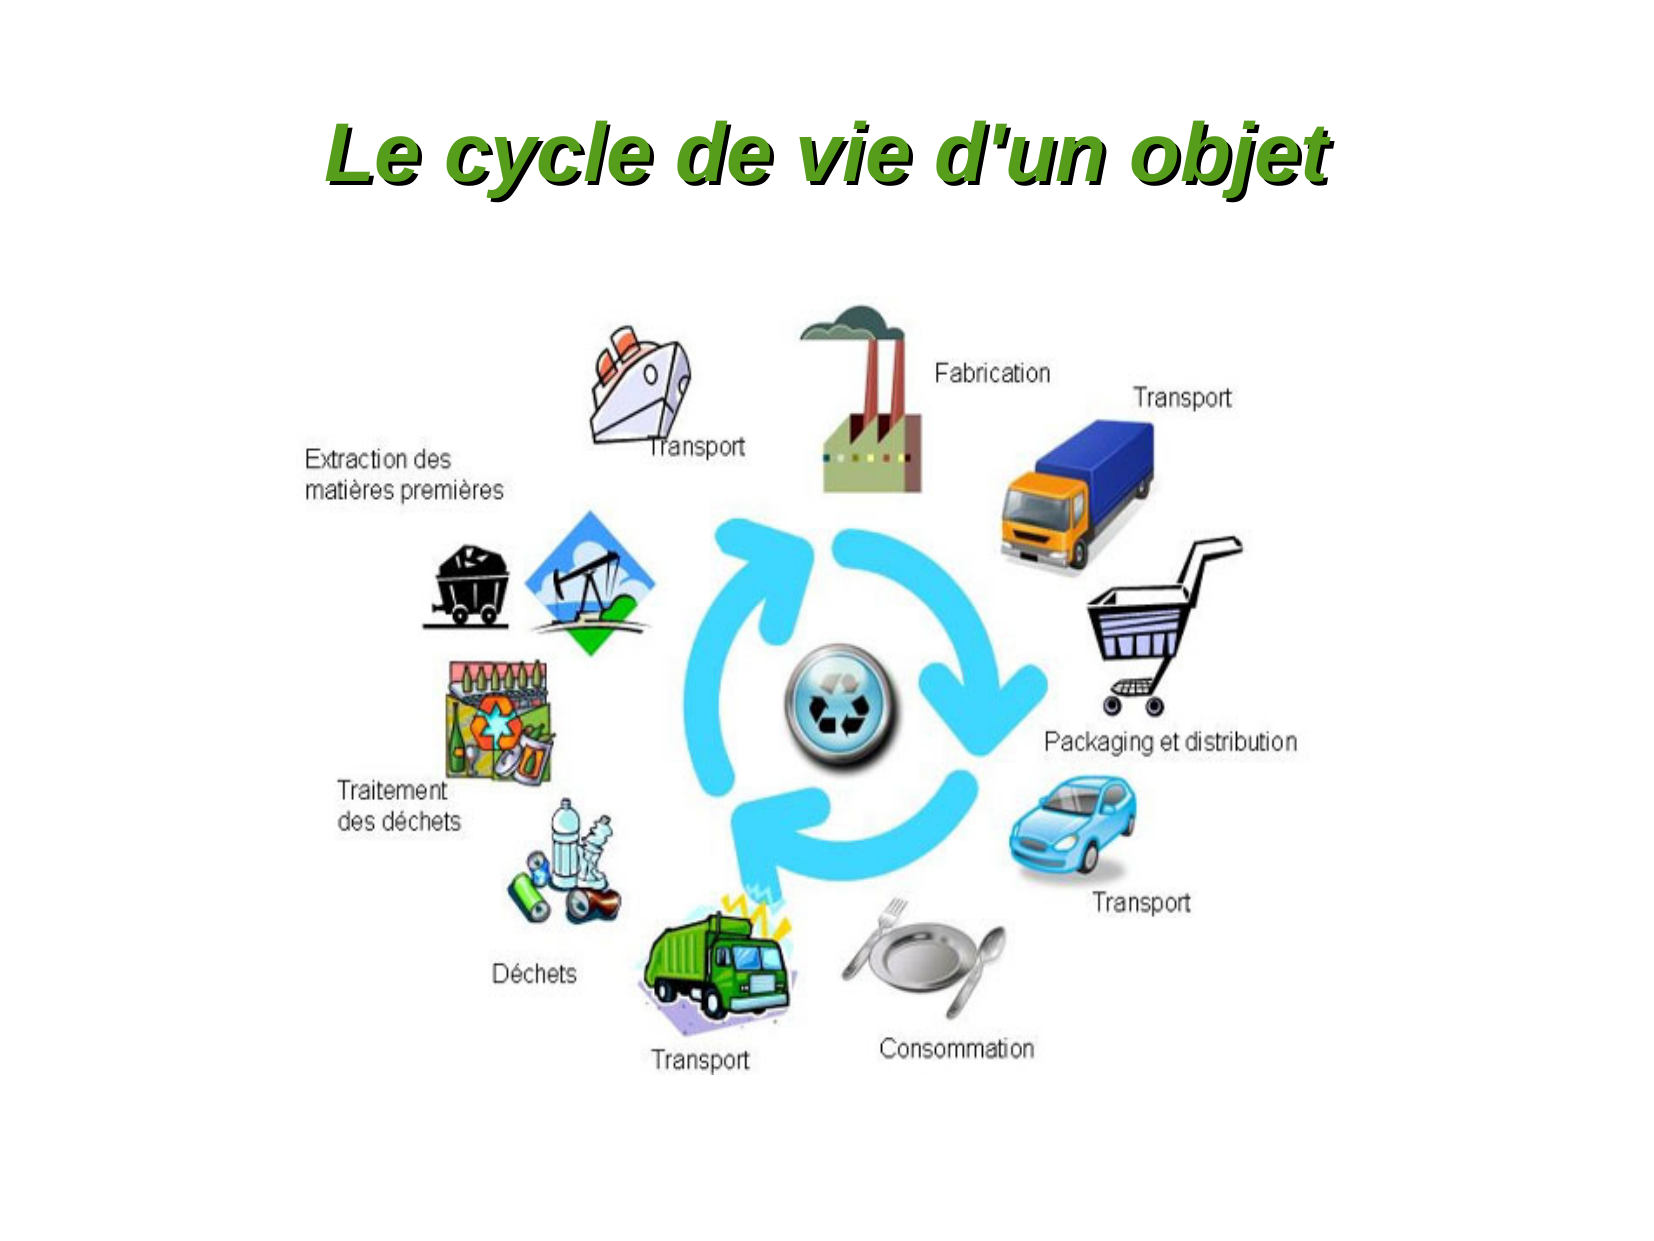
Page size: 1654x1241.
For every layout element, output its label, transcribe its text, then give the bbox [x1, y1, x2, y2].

picture [279, 295, 1323, 1075]
title Le cycle de vie d'un objet [82, 49, 1571, 257]
